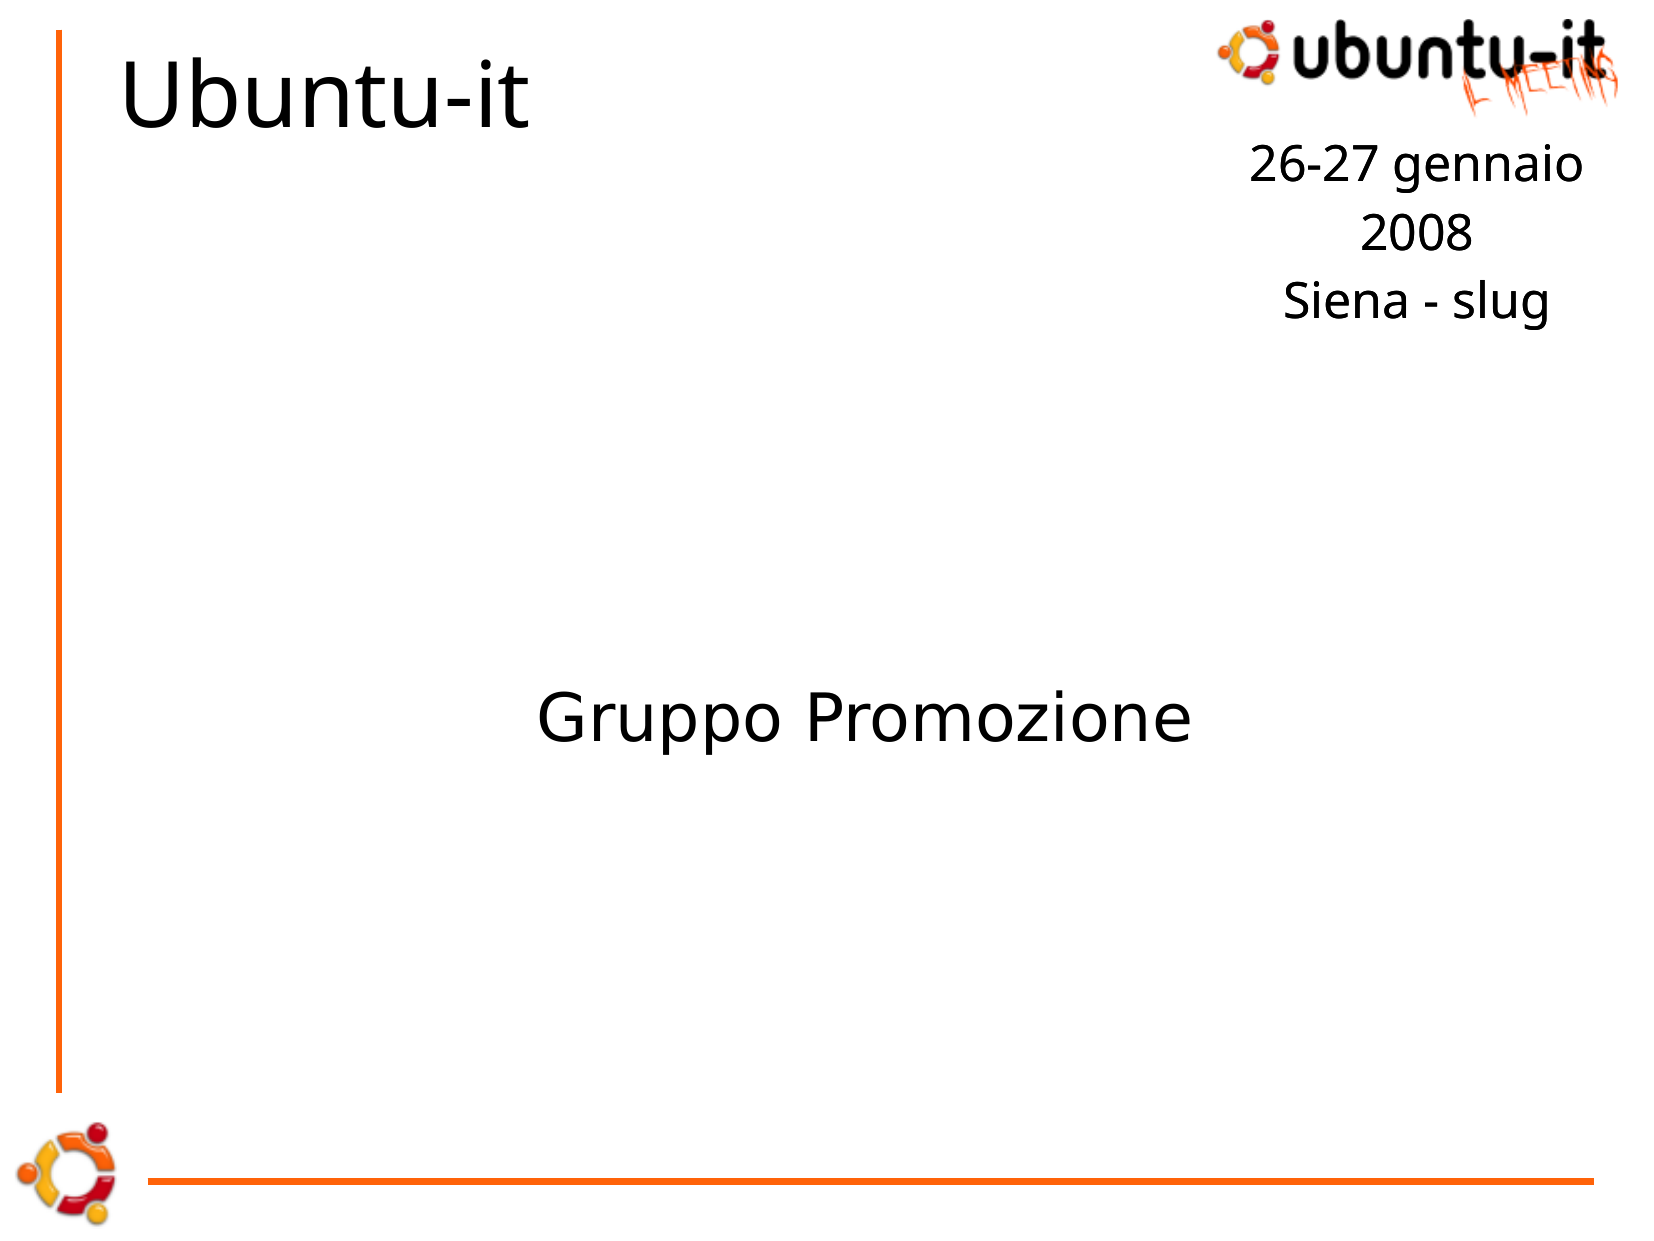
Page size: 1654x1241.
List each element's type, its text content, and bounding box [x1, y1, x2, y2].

picture [14, 1121, 119, 1229]
picture [1210, 19, 1628, 118]
text_box 26-27 gennaio 2008 Siena - slug [1181, 118, 1654, 314]
list Gruppo Promozione [118, 679, 1595, 768]
title Ubuntu-it [118, 29, 1182, 237]
